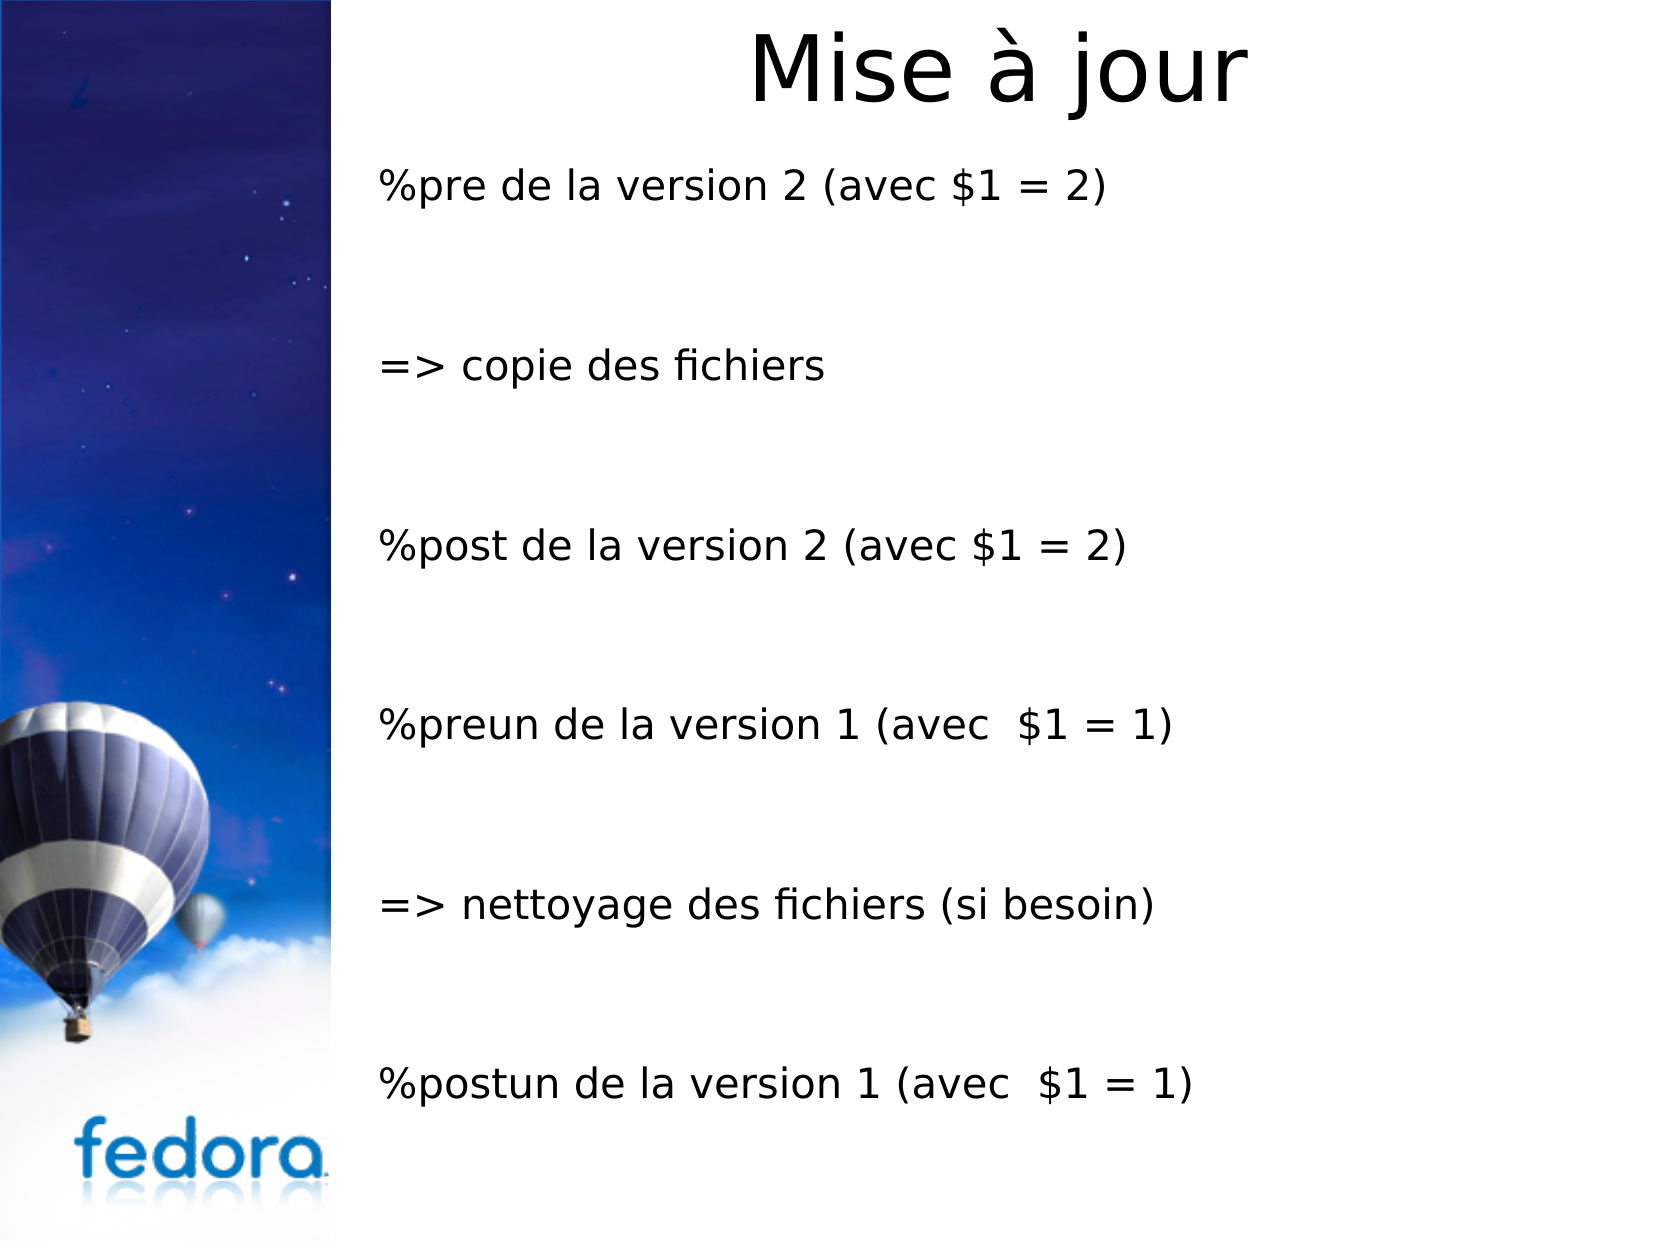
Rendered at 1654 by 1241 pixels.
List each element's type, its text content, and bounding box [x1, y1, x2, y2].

title Mise à jour [348, 9, 1648, 130]
picture [0, 0, 331, 1241]
list %pre de la version 2 (avec $1 = 2) => copie des fichiers %post de la version 2 (avec $1 = 2) %preun de la version 1 (avec $1 = 1) => nettoyage des fichiers (si besoin) %postun de la version 1 (avec $1 = 1) [377, 161, 1619, 1109]
